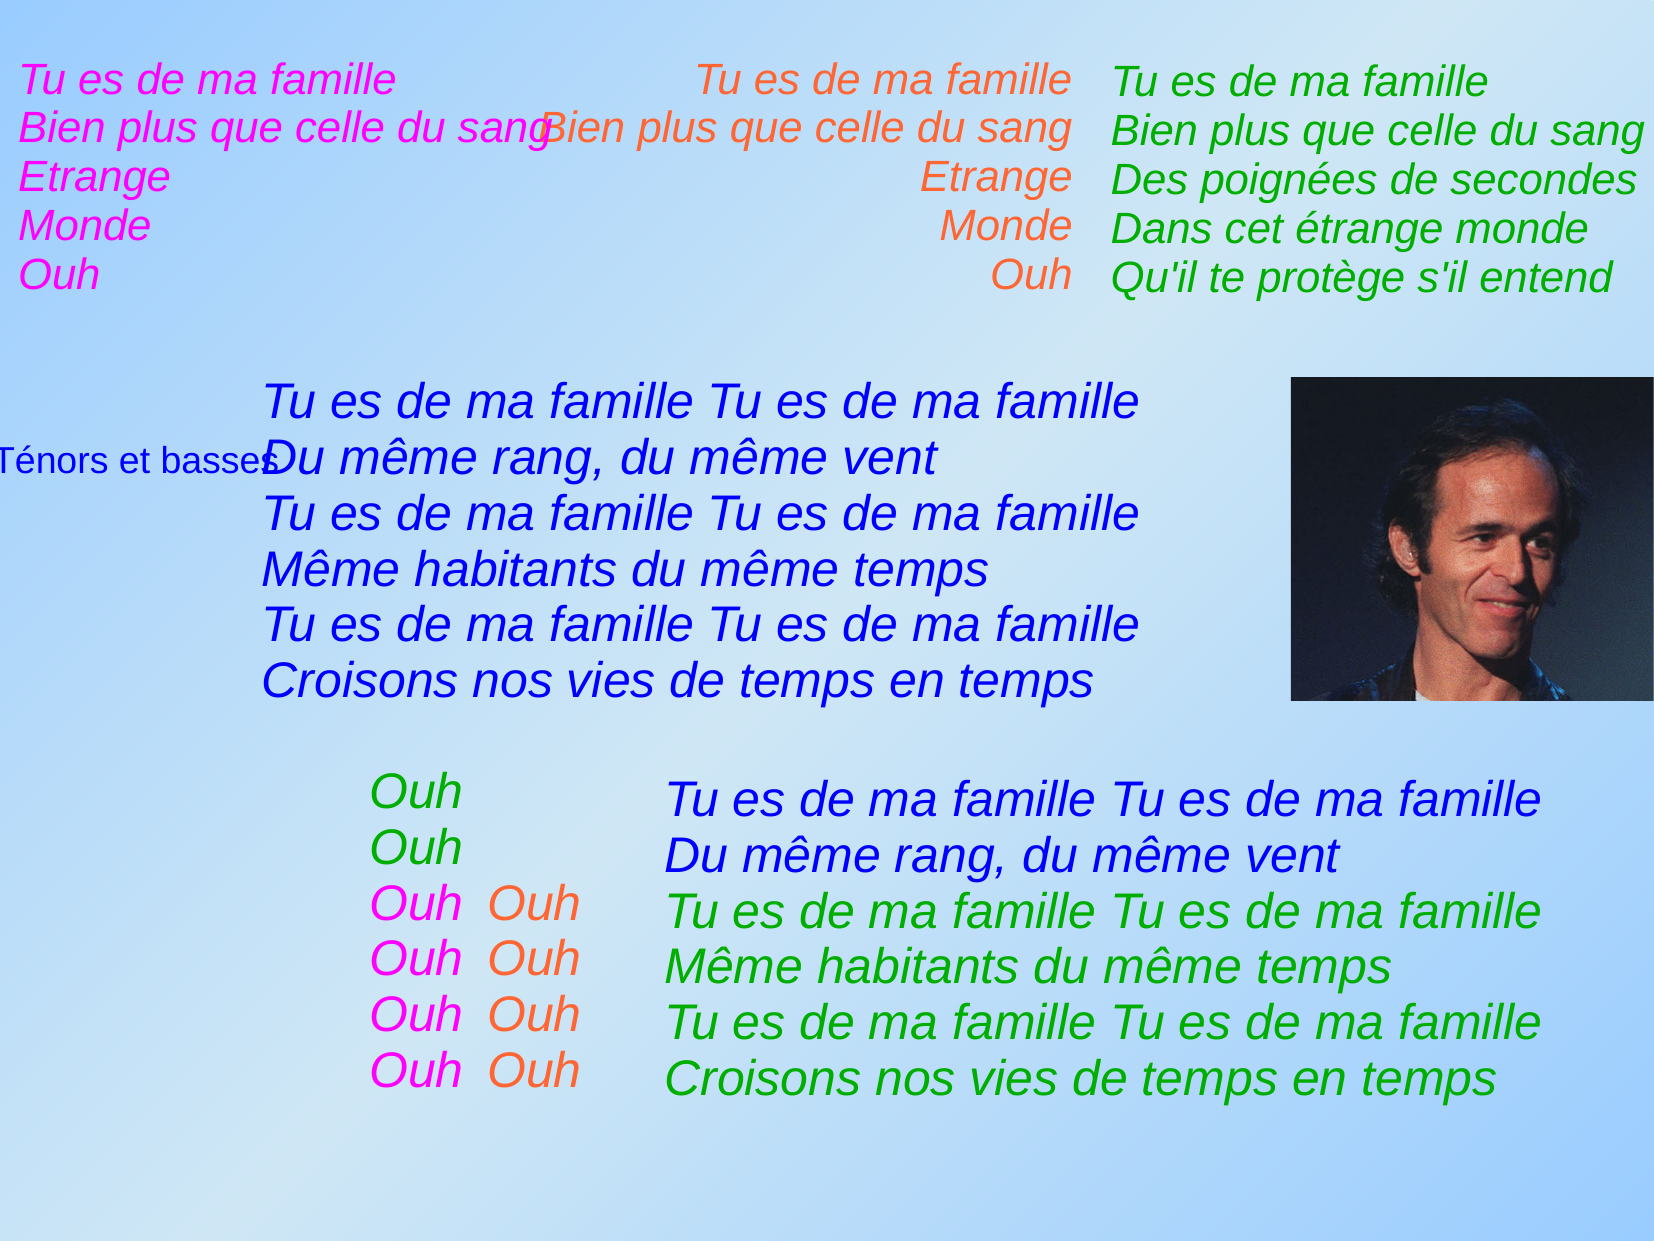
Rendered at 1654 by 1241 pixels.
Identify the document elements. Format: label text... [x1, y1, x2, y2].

text_box Ouh Ouh Ouh Ouh Ouh Ouh [354, 755, 591, 1117]
text_box Tu es de ma famille Bien plus que celle du sang Etrange Monde Ouh [3, 47, 644, 340]
text_box Tu es de ma famille Bien plus que celle du sang Etrange Monde Ouh [644, 47, 1111, 340]
picture [1290, 377, 1654, 701]
text_box Tu es de ma famille Tu es de ma famille Du même rang, du même vent Tu es de ma famille Tu es de ma famille Même habitants du même temps Tu es de ma famille Tu es de ma famille Croisons nos vies de temps en temps [649, 764, 1642, 1170]
text_box Tu es de ma famille Tu es de ma famille Du même rang, du même vent Tu es de ma famille Tu es de ma famille Même habitants du même temps Tu es de ma famille Tu es de ma famille Croisons nos vies de temps en temps [246, 366, 1406, 772]
text_box Ouh Ouh Ouh Ouh [472, 867, 597, 1105]
text_box Tu es de ma famille Bien plus que celle du sang Des poignées de secondes Dans cet étrange monde Qu'il te protège s'il entend [1095, 50, 1654, 343]
text_box Ténors et basses [0, 431, 295, 573]
